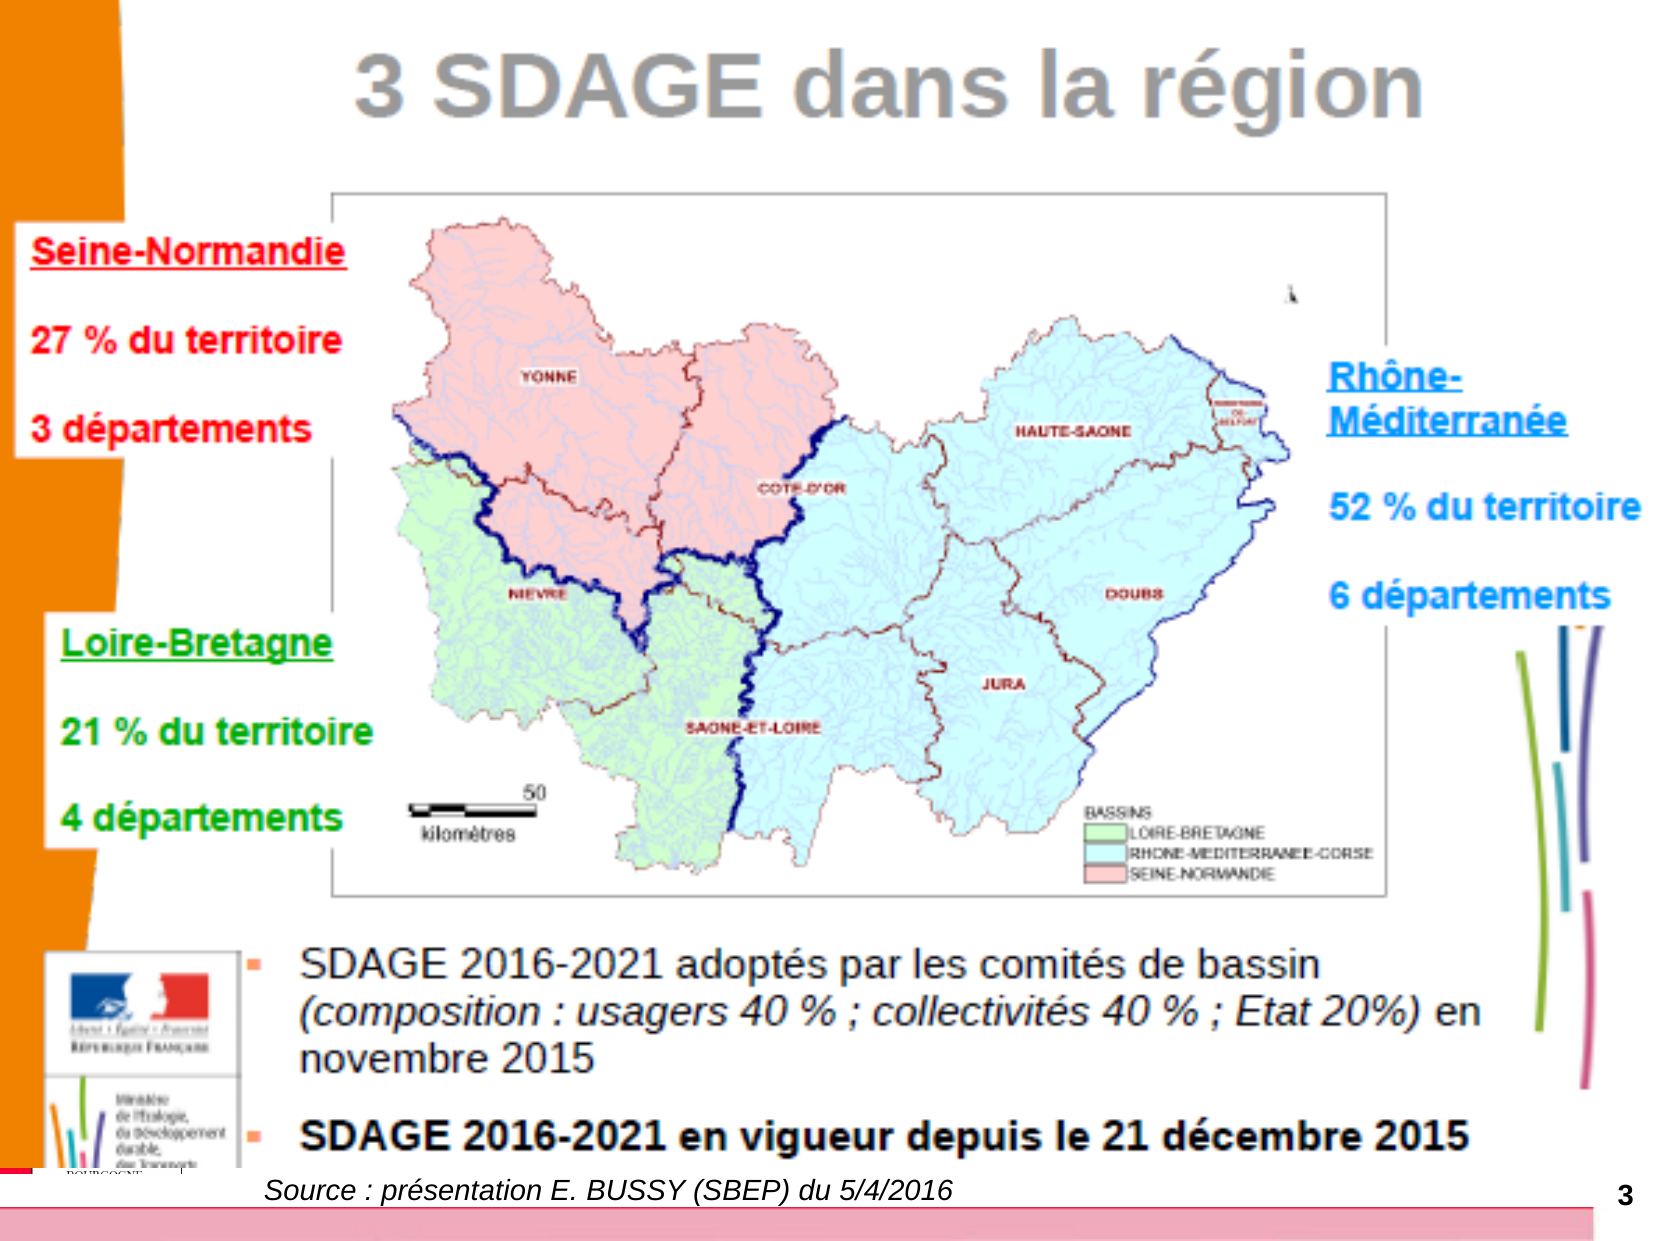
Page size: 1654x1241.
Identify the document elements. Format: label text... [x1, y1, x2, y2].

text_box Source : présentation E. BUSSY (SBEP) du 5/4/2016 [0, 1174, 1611, 1207]
picture [0, 0, 1654, 1241]
